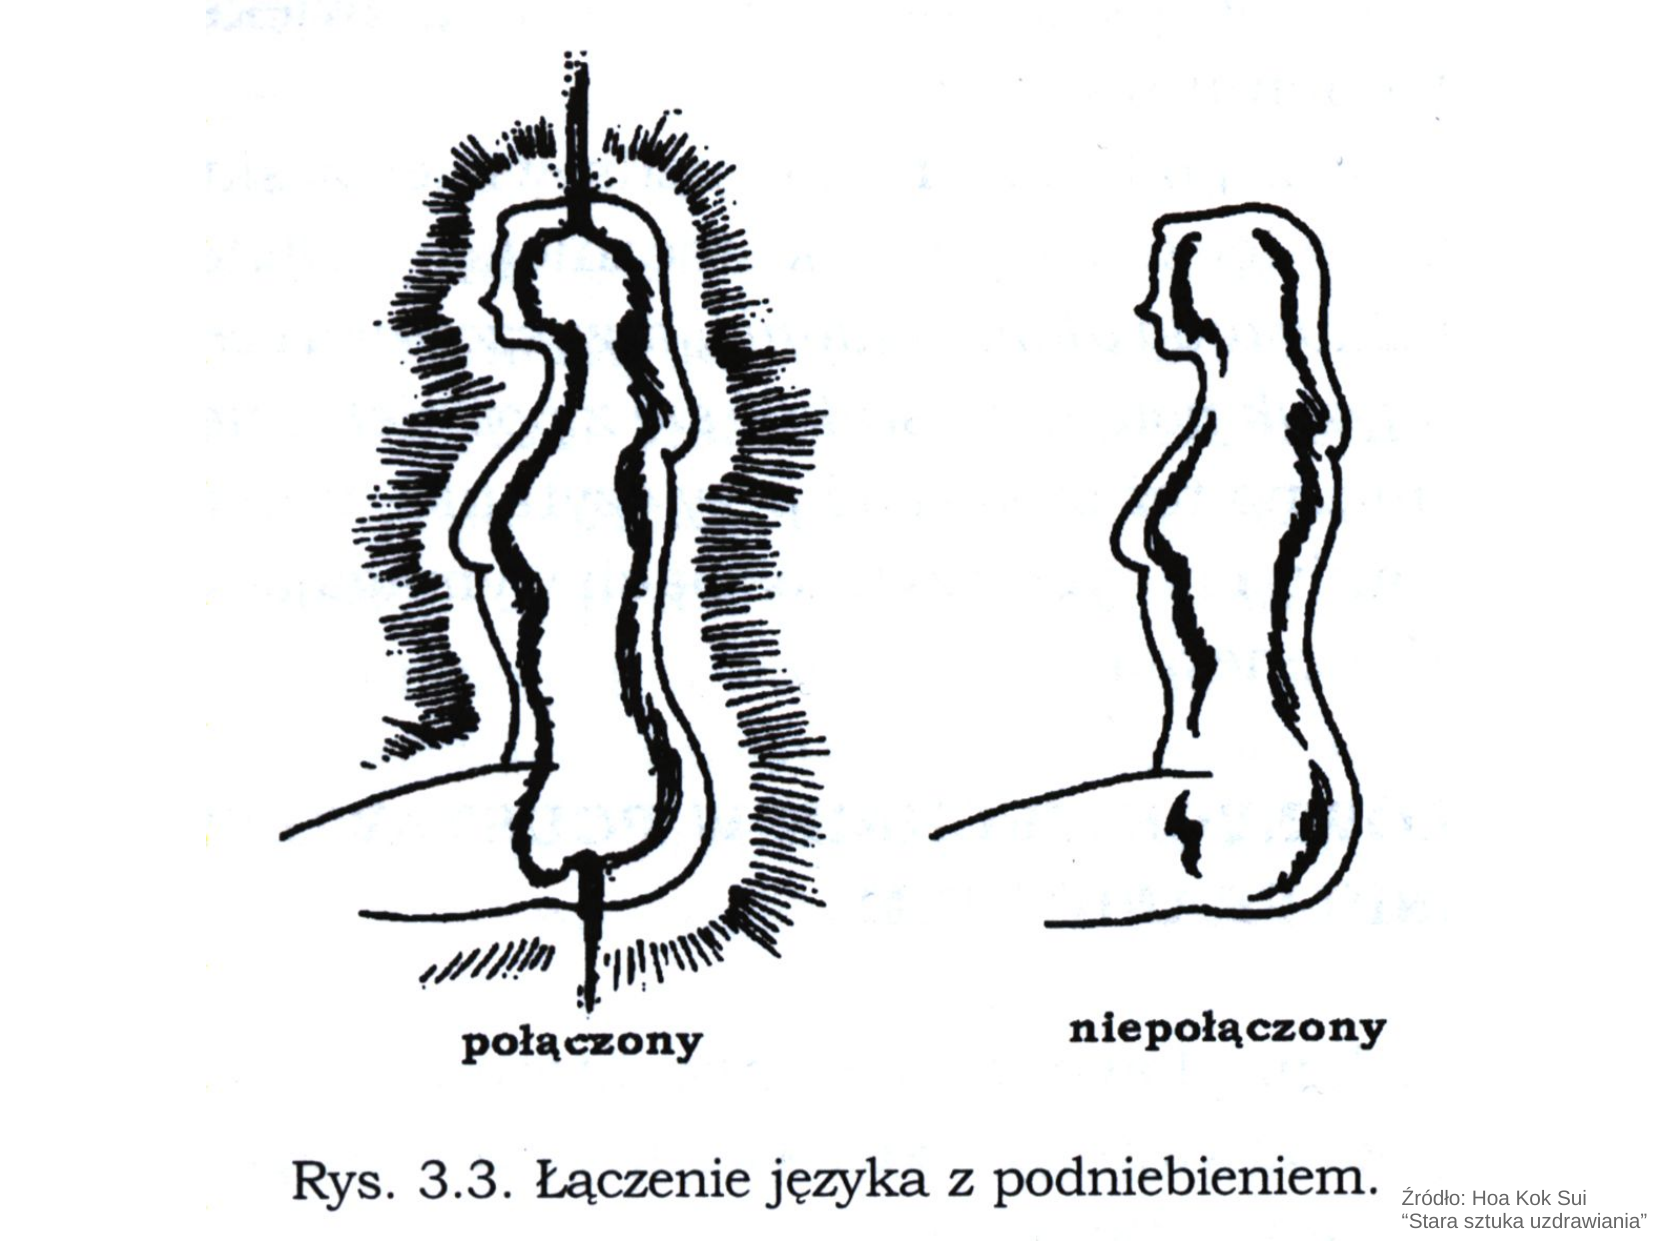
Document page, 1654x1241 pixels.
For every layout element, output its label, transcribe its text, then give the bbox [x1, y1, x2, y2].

text_box Źródło: Hoa Kok Sui “Stara sztuka uzdrawiania” [1395, 1181, 1654, 1240]
picture [206, 0, 1447, 1241]
